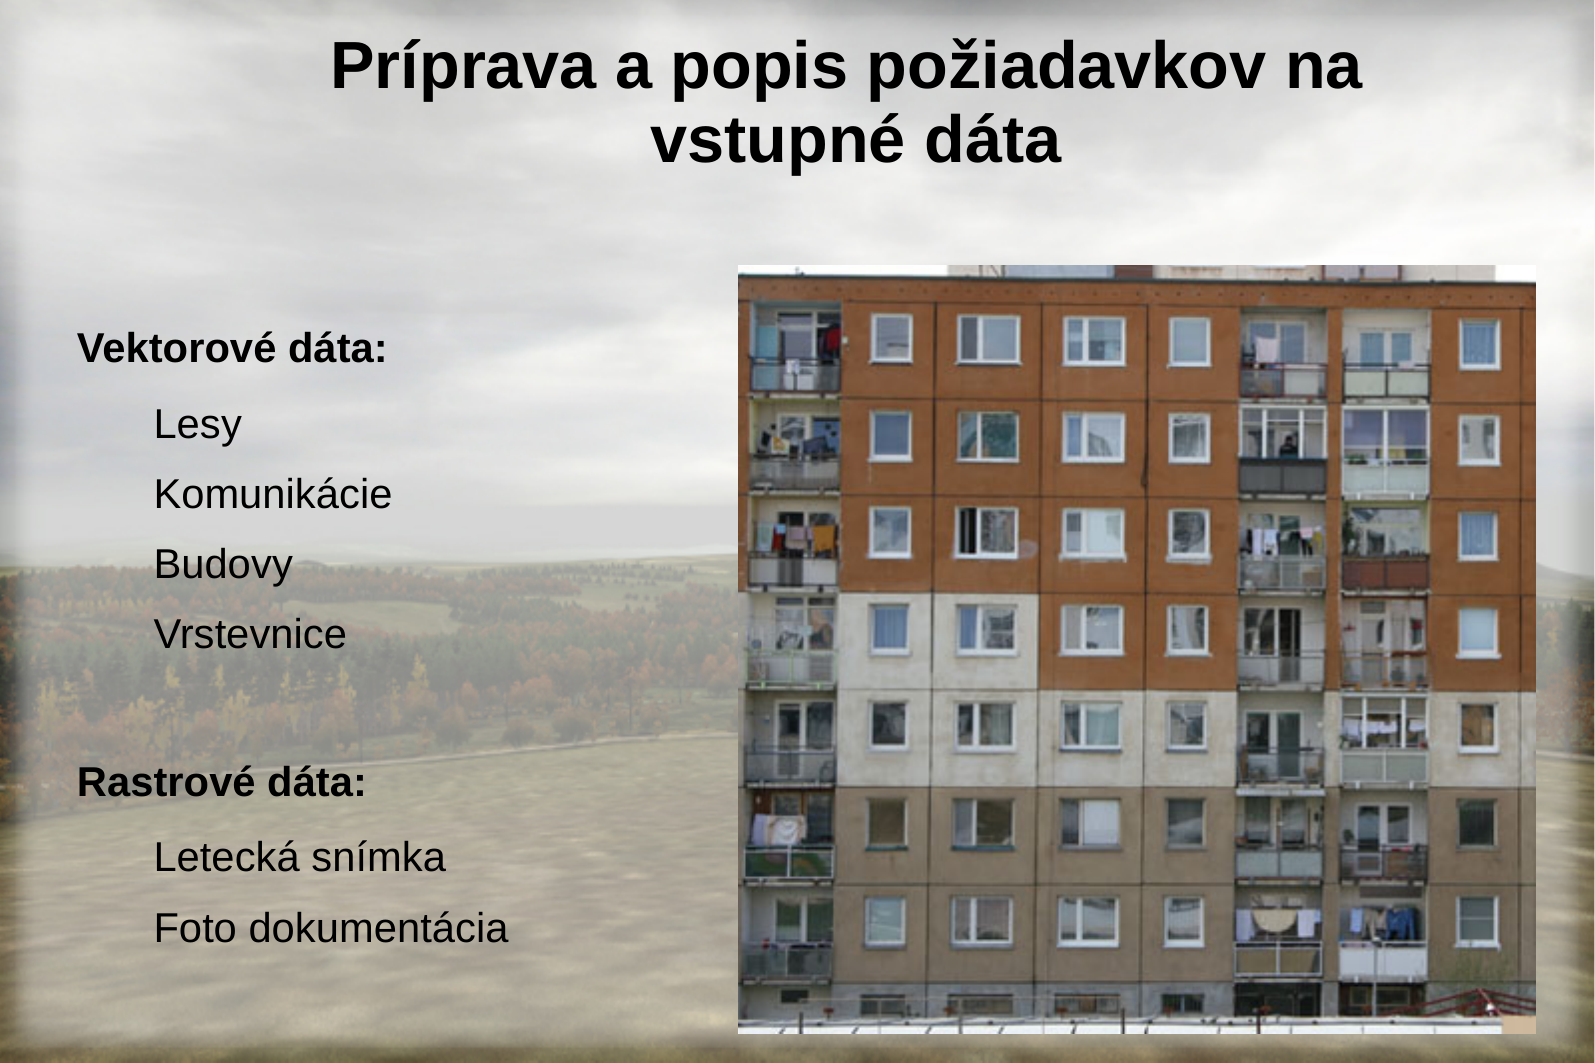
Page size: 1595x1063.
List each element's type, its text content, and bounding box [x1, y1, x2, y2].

list Rastrové dáta: Letecká snímka Foto dokumentácia [59, 758, 591, 1004]
picture [0, 0, 1595, 1063]
list Vektorové dáta: Lesy Komunikácie Budovy Vrstevnice [59, 324, 591, 660]
title Príprava a popis požiadavkov na vstupné dáta [324, 13, 1388, 192]
